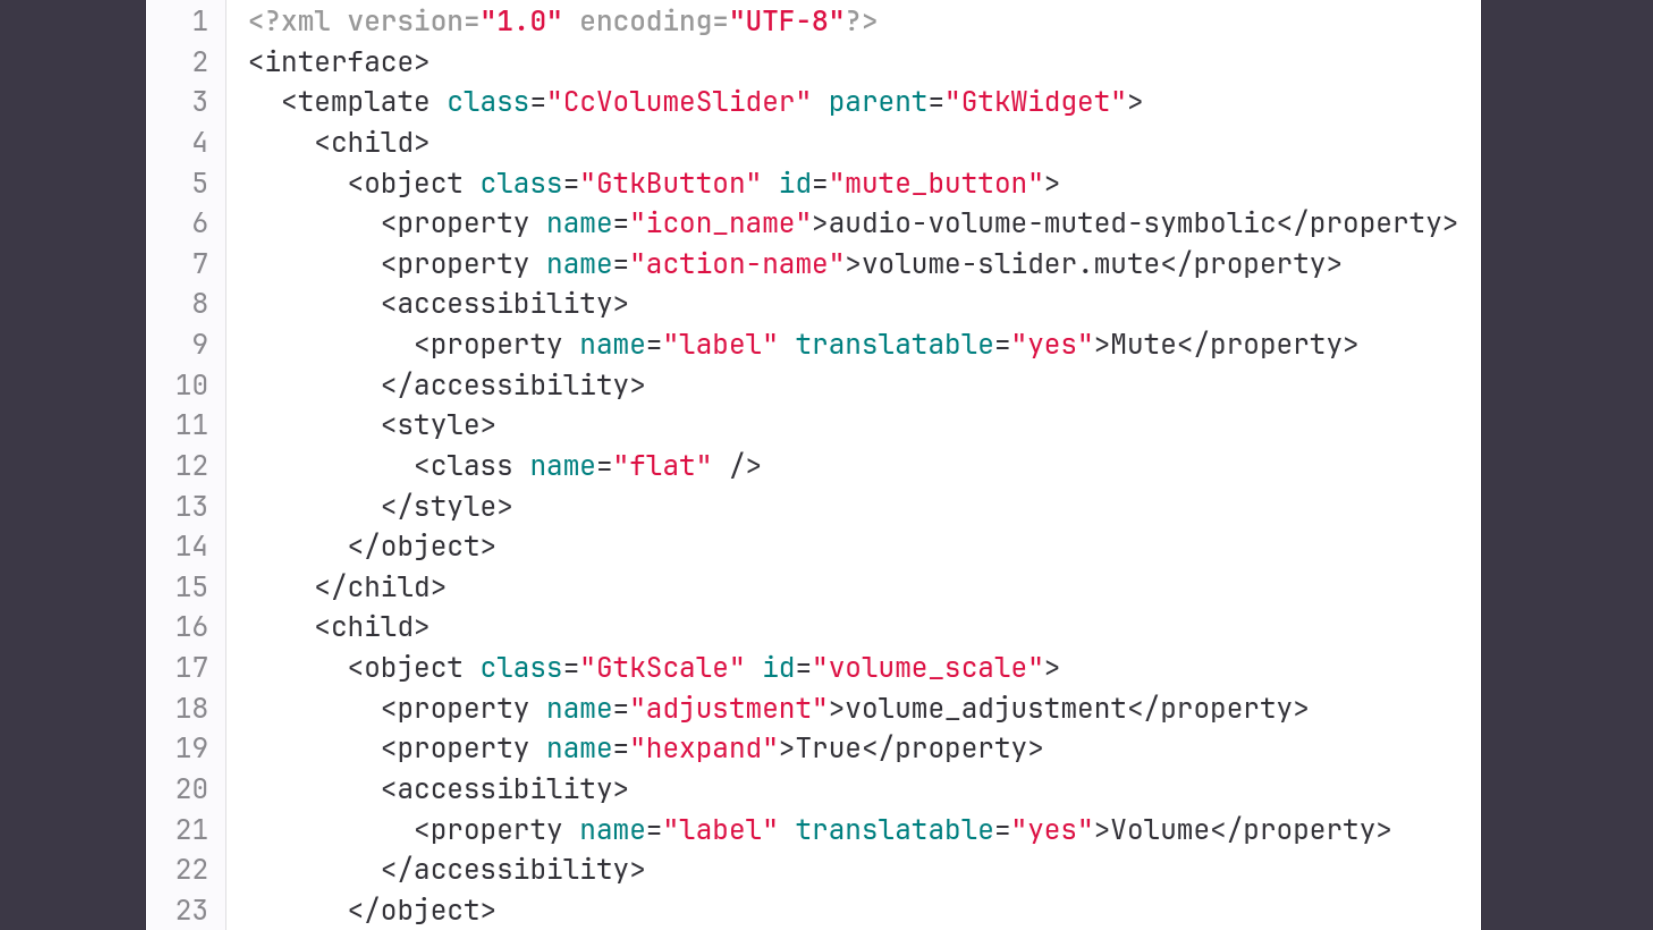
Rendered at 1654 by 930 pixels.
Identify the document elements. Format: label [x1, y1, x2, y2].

picture [146, 0, 1481, 930]
